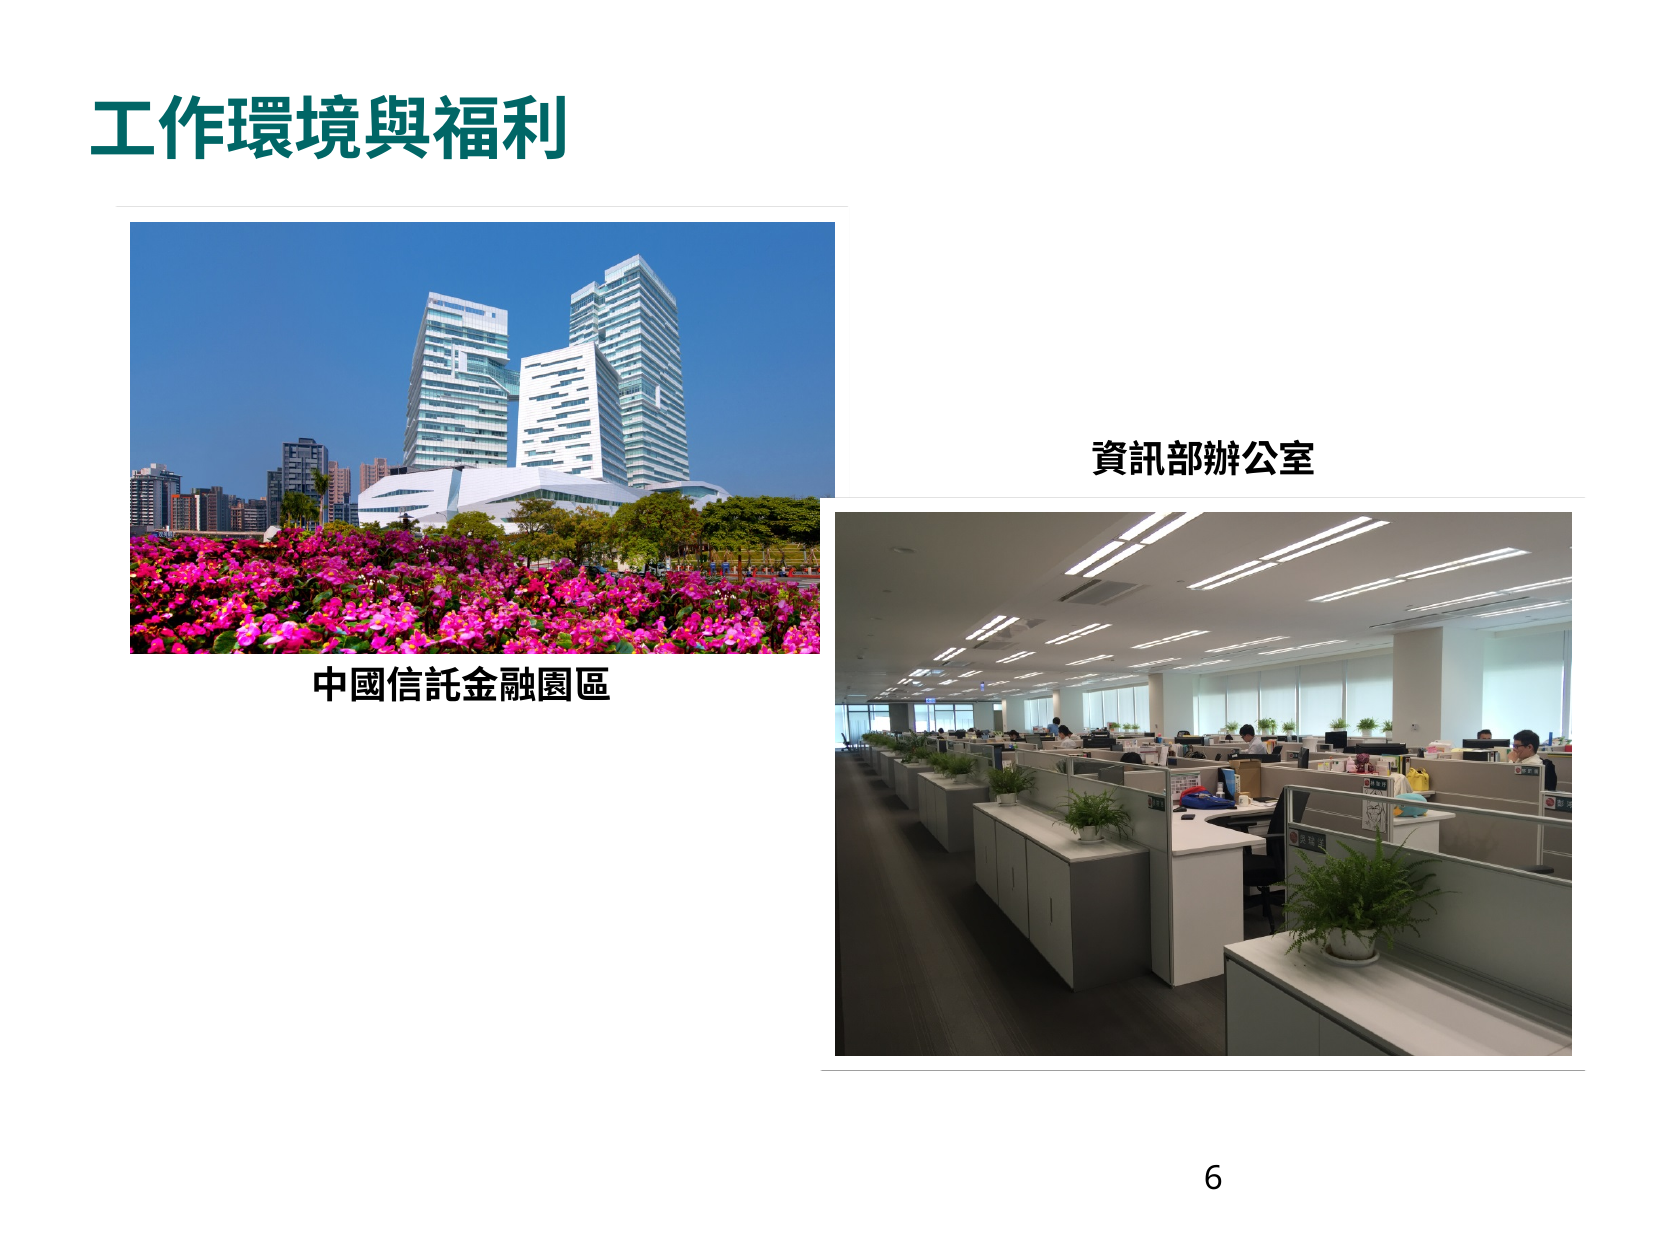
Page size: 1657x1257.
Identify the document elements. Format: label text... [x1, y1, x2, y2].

picture [834, 512, 1573, 1056]
title 工作環境與福利 [72, 49, 1480, 203]
text_box 資訊部辦公室 [1076, 427, 1401, 487]
picture [130, 221, 835, 654]
text_box 中國信託金融園區 [297, 654, 627, 714]
slide_number 6 [1187, 1147, 1533, 1232]
